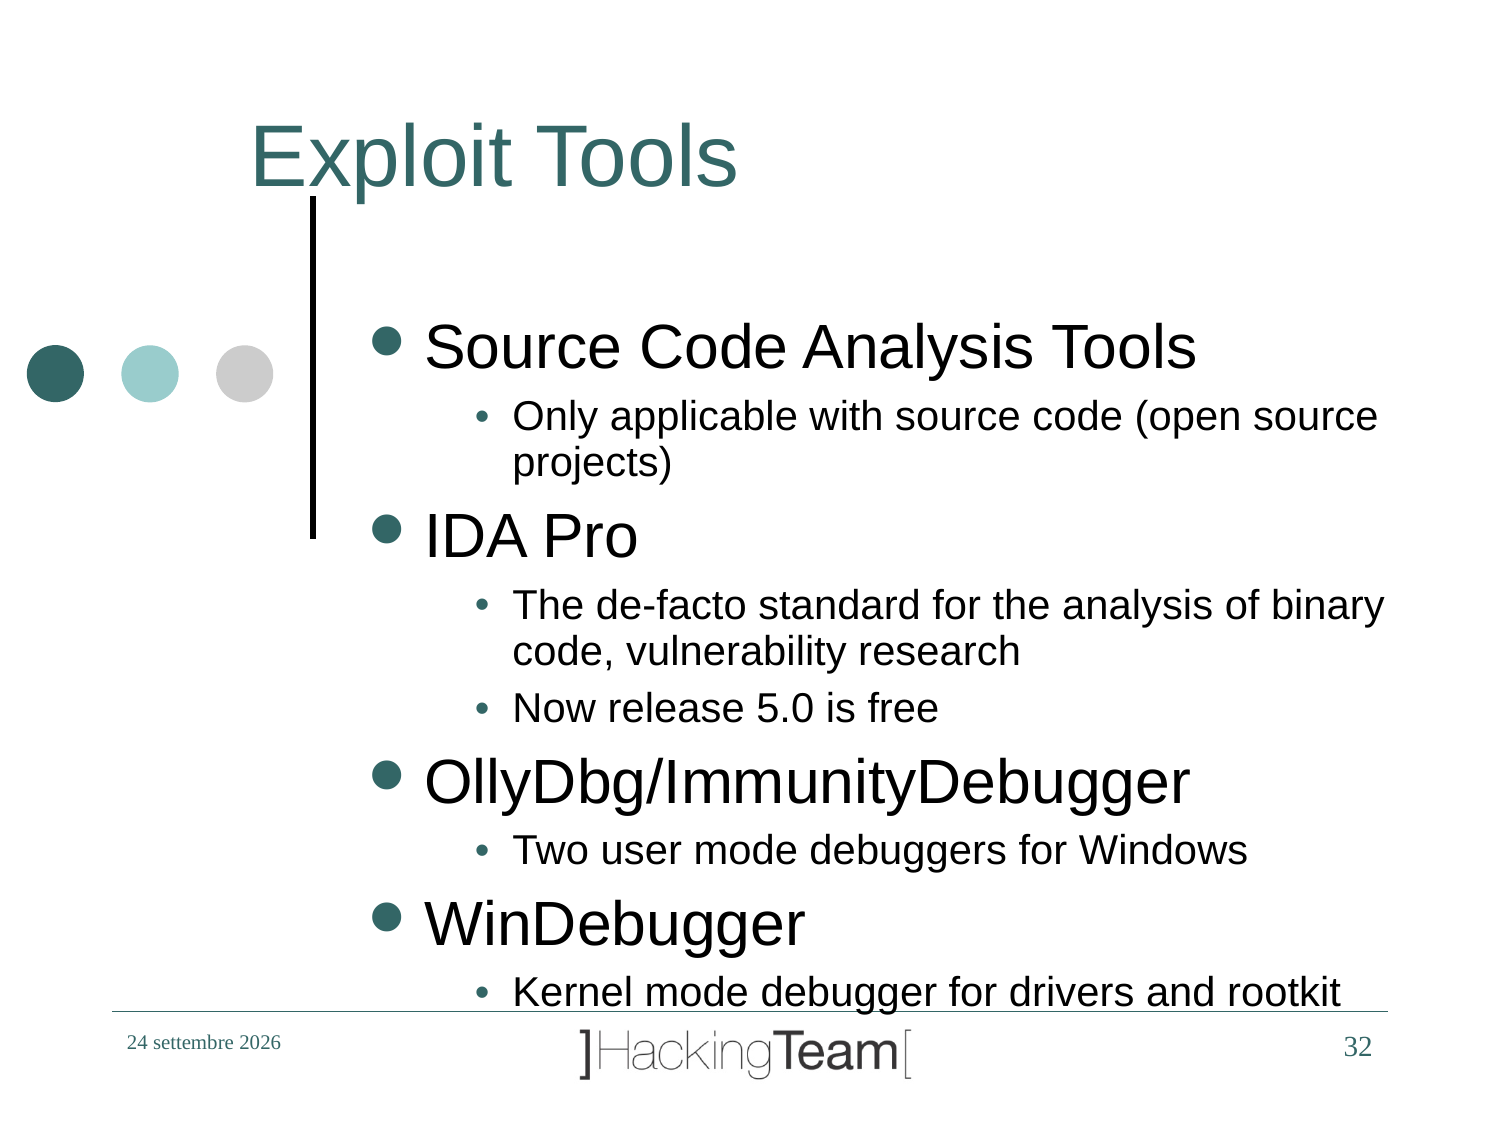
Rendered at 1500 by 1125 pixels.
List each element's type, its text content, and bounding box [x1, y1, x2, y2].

title Exploit Tools [249, 38, 1401, 275]
picture [574, 1041, 916, 1084]
list Source Code Analysis Tools Only applicable with source code (open source projects) IDA Pro The de-facto standard for the analysis of binary code, vulnerability research Now release 5.0 is free OllyDbg/ImmunityDebugger Two user mode debuggers for Windows WinDebugger Kernel mode debugger for drivers and rootkit [249, 312, 1401, 1041]
